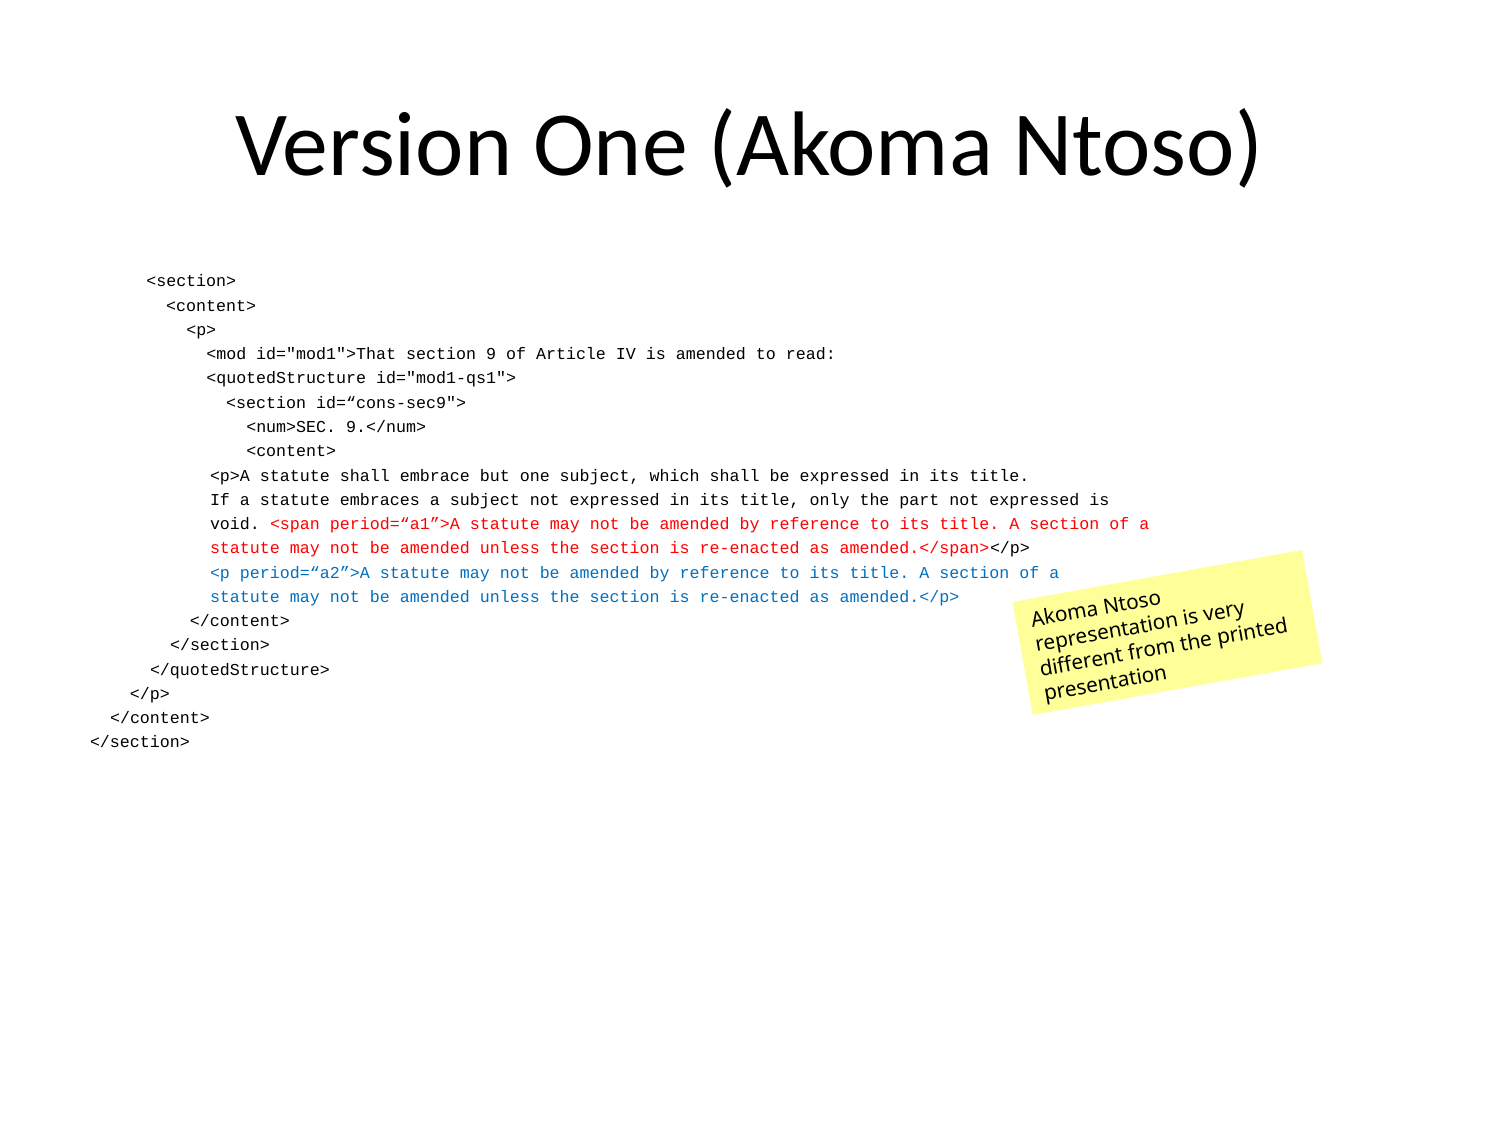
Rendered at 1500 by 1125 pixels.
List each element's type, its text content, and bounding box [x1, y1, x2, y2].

title Version One (Akoma Ntoso) [75, 45, 1426, 233]
text_box Akoma Ntoso representation is very different from the printed presentation [1012, 549, 1319, 692]
list <section> <content> <p> <mod id="mod1">That section 9 of Article IV is amended to read: <quotedStructure id="mod1-qs1"> <section id=“cons-sec9"> <num>SEC. 9.</num> <content> <p>A statute shall embrace but one subject, which shall be expressed in its title. If a statute embraces a subject not expressed in its title, only the part not expressed is void. <span period=“a1”>A statute may not be amended by reference to its title. A section of a statute may not be amended unless the section is re-enacted as amended.</span></p> <p period=“a2”>A statute may not be amended by reference to its title. A section of a statute may not be amended unless the section is re-enacted as amended.</p> </content> </section> </quotedStructure> </p> </content> </section> [75, 262, 1426, 1005]
